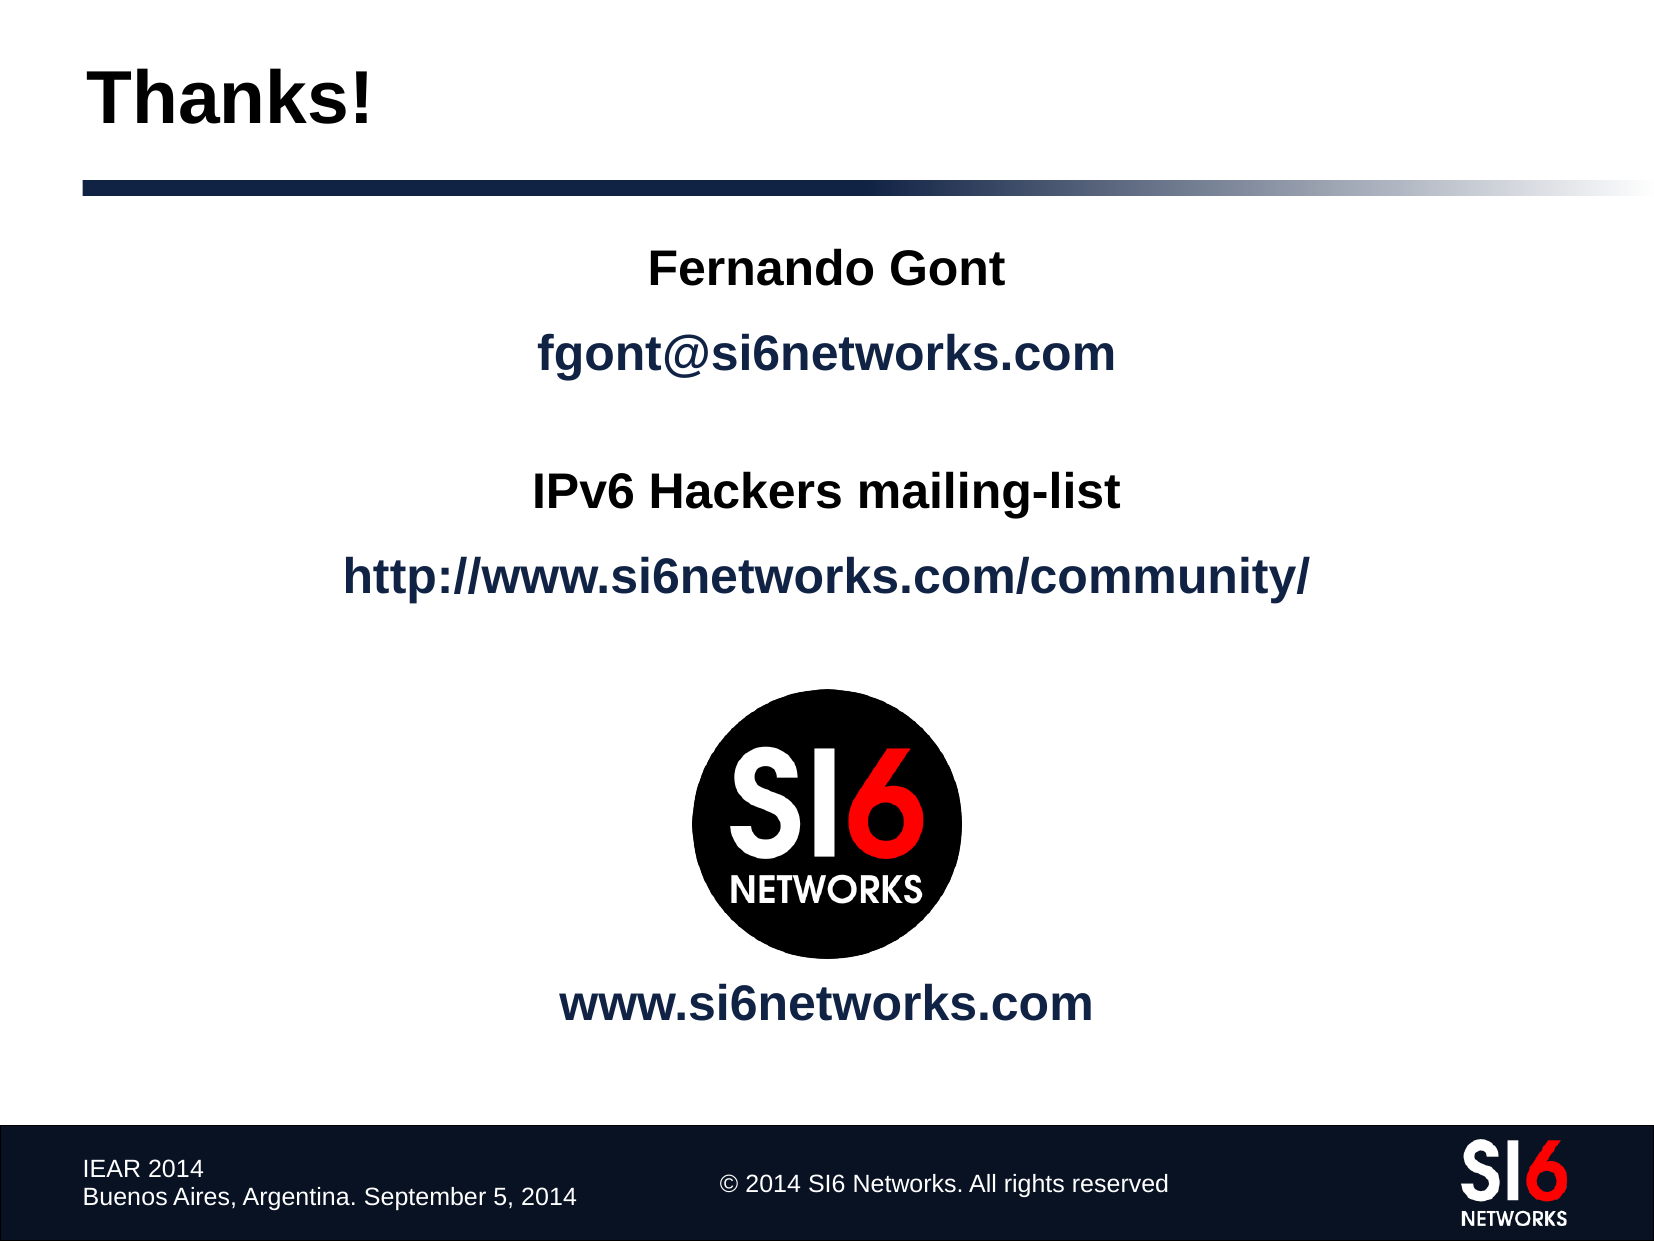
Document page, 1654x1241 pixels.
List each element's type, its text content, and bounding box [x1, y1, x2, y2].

picture [692, 689, 962, 959]
list Fernando Gont fgont@si6networks.com IPv6 Hackers mailing-list http://www.si6networks.com/community/ www.si6networks.com [82, 240, 1571, 1059]
title Thanks! [86, 30, 1576, 166]
picture [1461, 1139, 1567, 1226]
